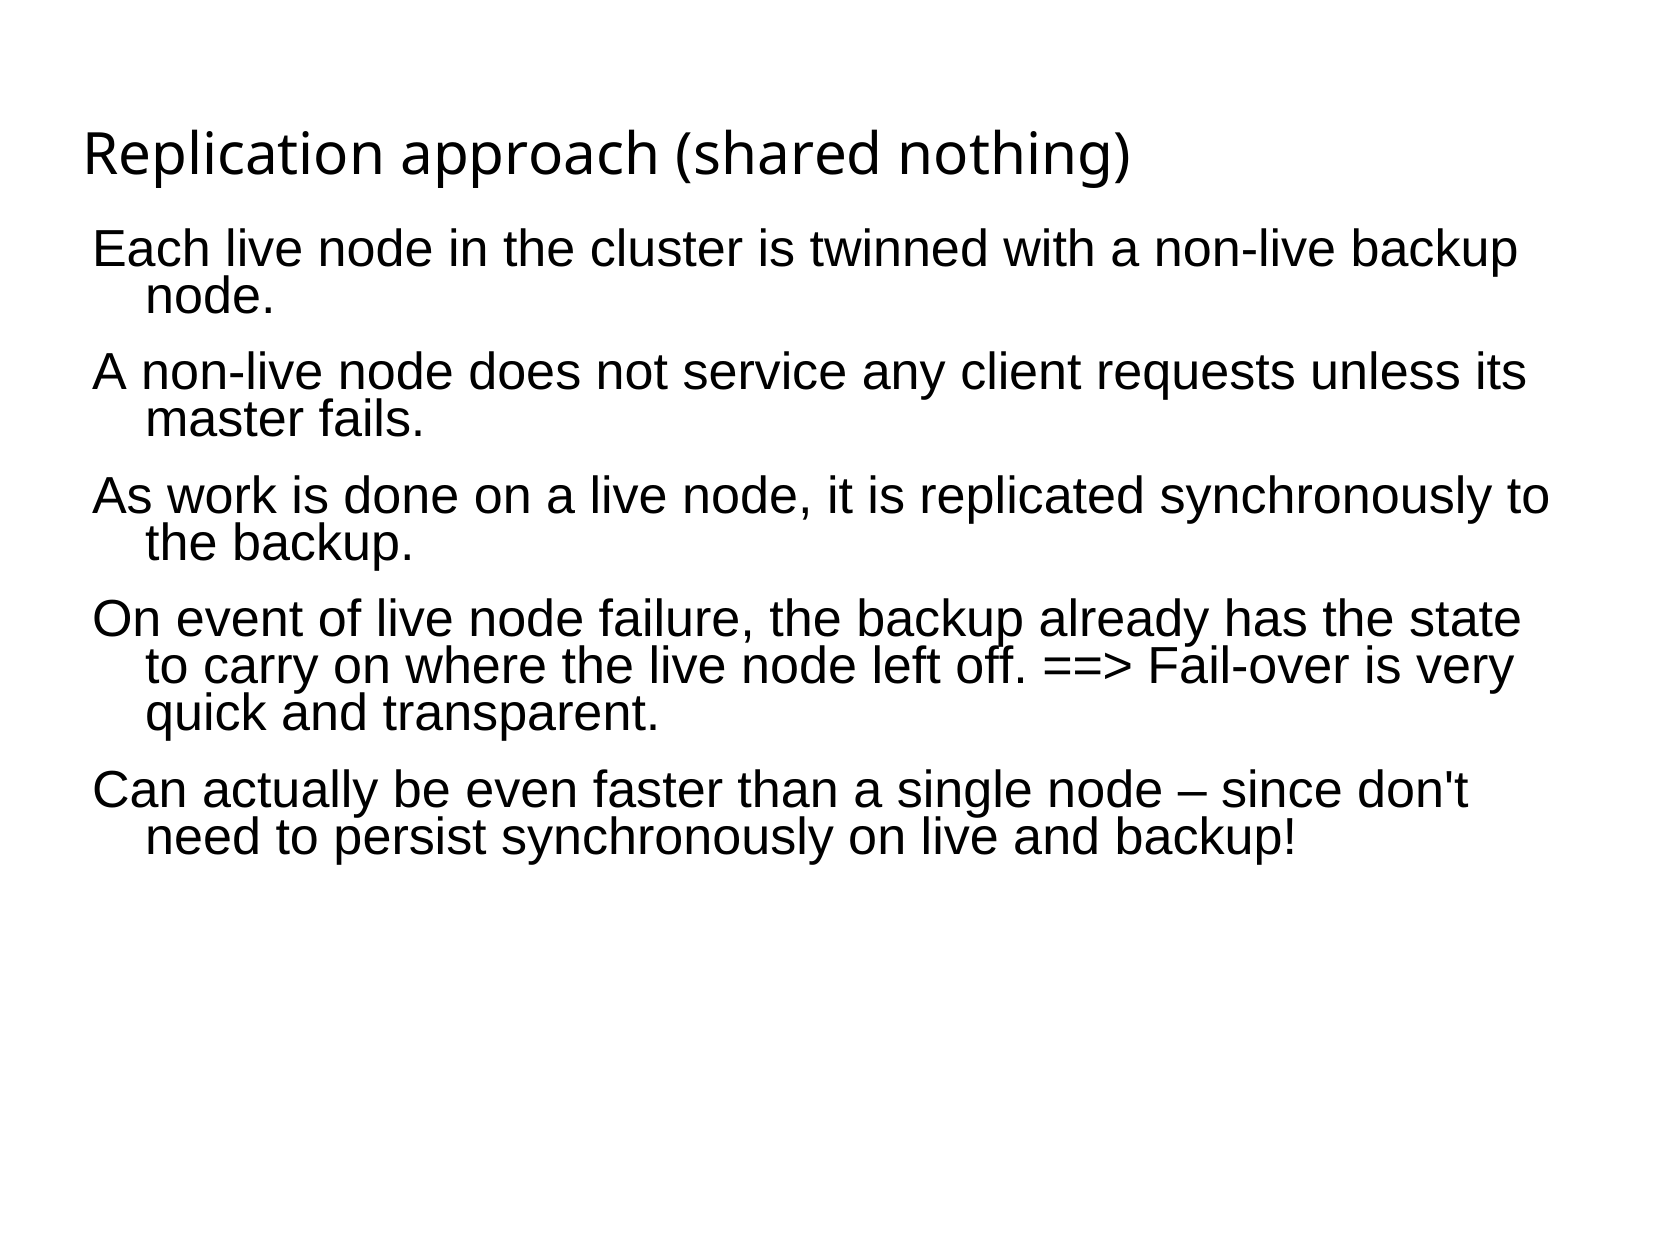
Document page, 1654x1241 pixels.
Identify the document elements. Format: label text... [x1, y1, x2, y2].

list Each live node in the cluster is twinned with a non-live backup node. A non-live node does not service any client requests unless its master fails. As work is done on a live node, it is replicated synchronously to the backup. On event of live node failure, the backup already has the state to carry on where the live node left off. ==> Fail-over is very quick and transparent. Can actually be even faster than a single node – since don't need to persist synchronously on live and backup! [75, 228, 1563, 1051]
title Replication approach (shared nothing) [82, 56, 1571, 249]
